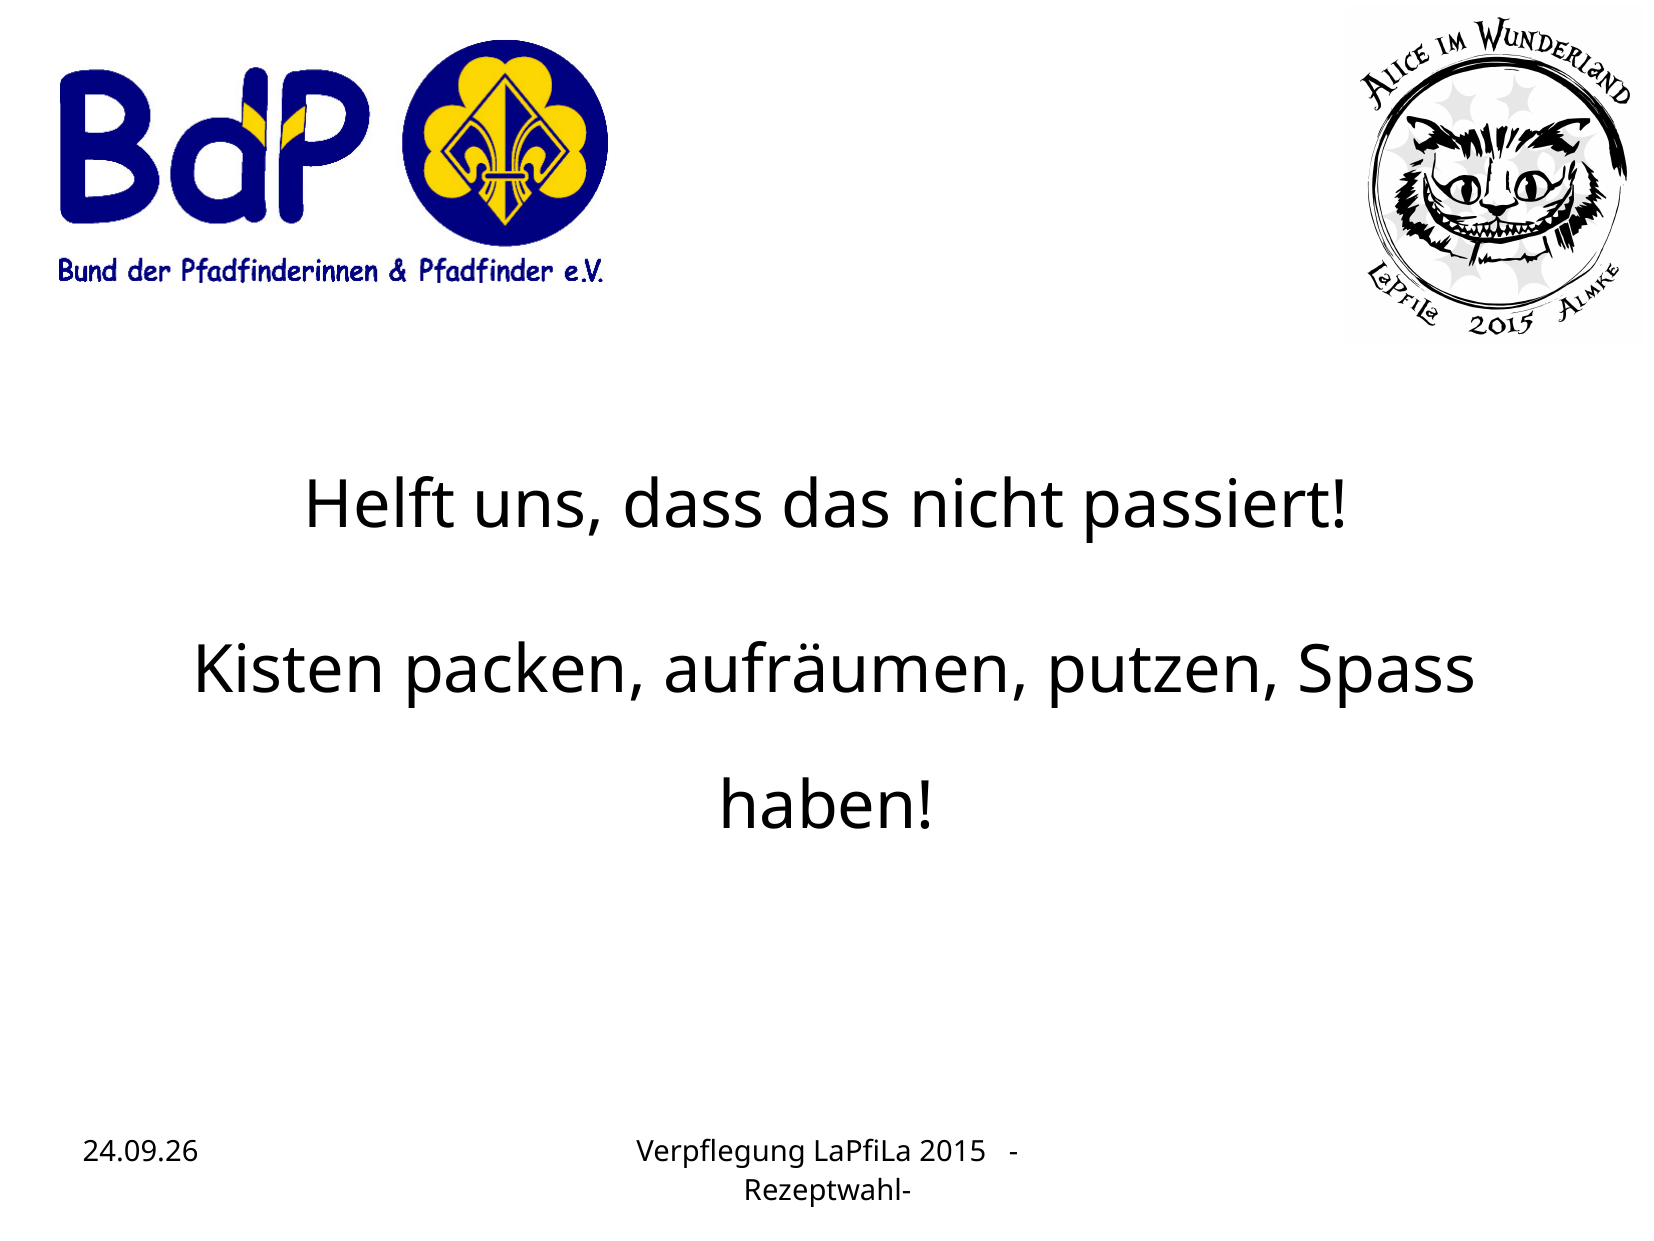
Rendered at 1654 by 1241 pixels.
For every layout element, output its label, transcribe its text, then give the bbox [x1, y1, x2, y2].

picture [59, 39, 609, 284]
picture [1346, 4, 1644, 343]
list Helft uns, dass das nicht passiert! Kisten packen, aufräumen, putzen, Spass haben! [82, 290, 1571, 1109]
